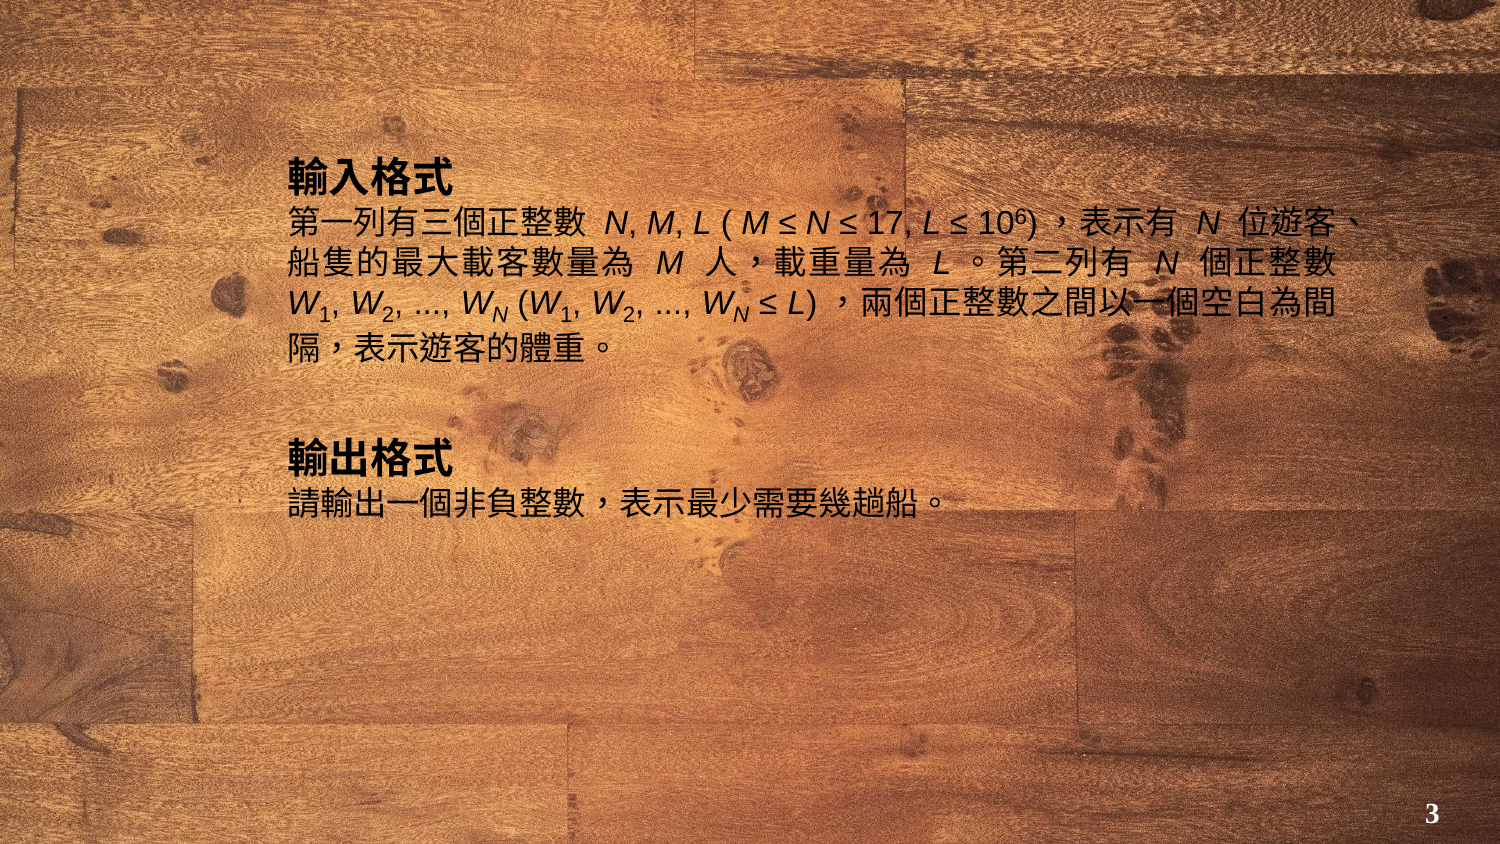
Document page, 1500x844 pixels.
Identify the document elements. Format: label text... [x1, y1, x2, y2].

slide_number 3 [1410, 779, 1500, 844]
text_box 輸入格式 第一列有三個正整數 N, M, L ( M ≤ N ≤ 17, L ≤ 106)，表示有 N 位遊客、船隻的最大載客數量為 M 人，載重量為 L。第二列有 N 個正整數 W1, W2, ..., WN (W1, W2, ..., WN ≤ L)，兩個正整數之間以一個空白為間隔，表示遊客的體重。 輸出格式 請輸出一個非負整數，表示最少需要幾趟船。 [272, 119, 1362, 529]
